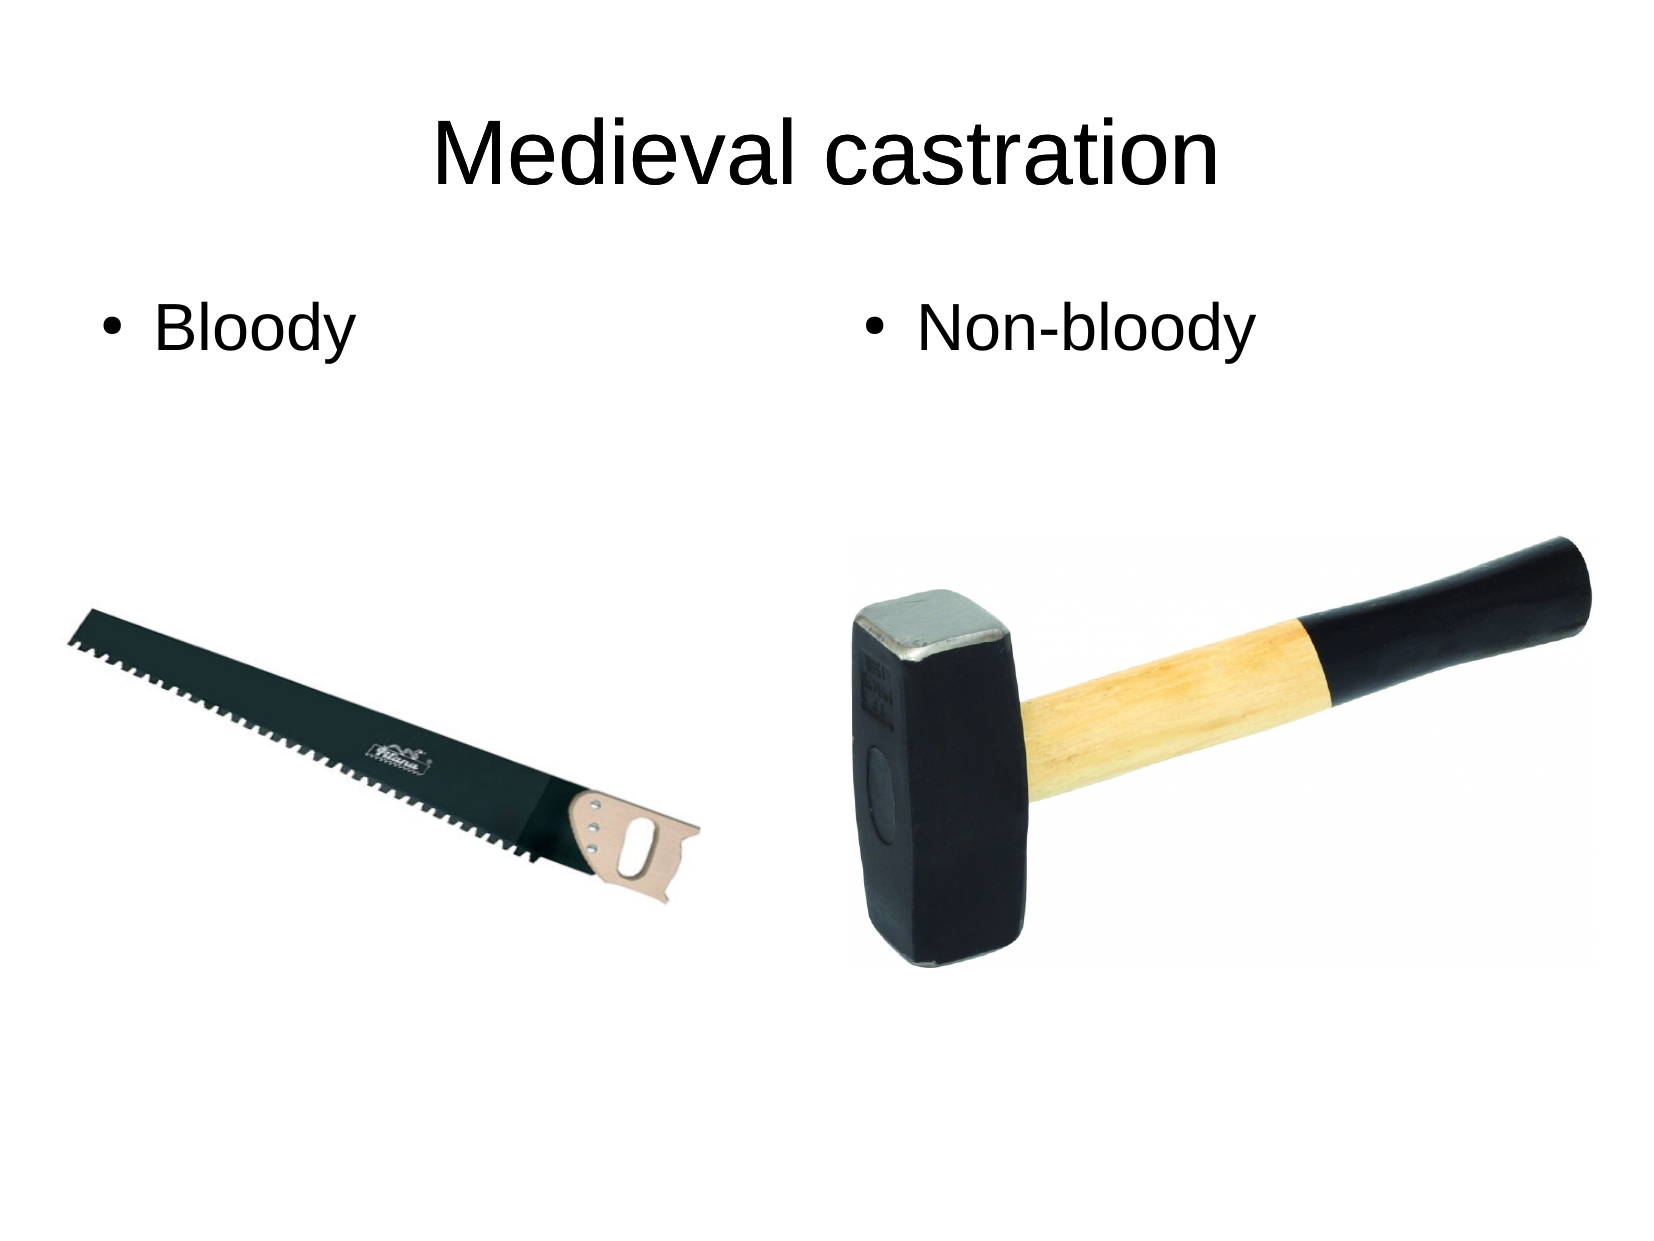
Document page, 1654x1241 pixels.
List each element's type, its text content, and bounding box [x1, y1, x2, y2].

list Bloody [82, 290, 809, 1010]
title Medieval castration [82, 49, 1571, 257]
list Non-bloody [845, 290, 1572, 1010]
picture [59, 555, 709, 957]
picture [850, 535, 1595, 969]
